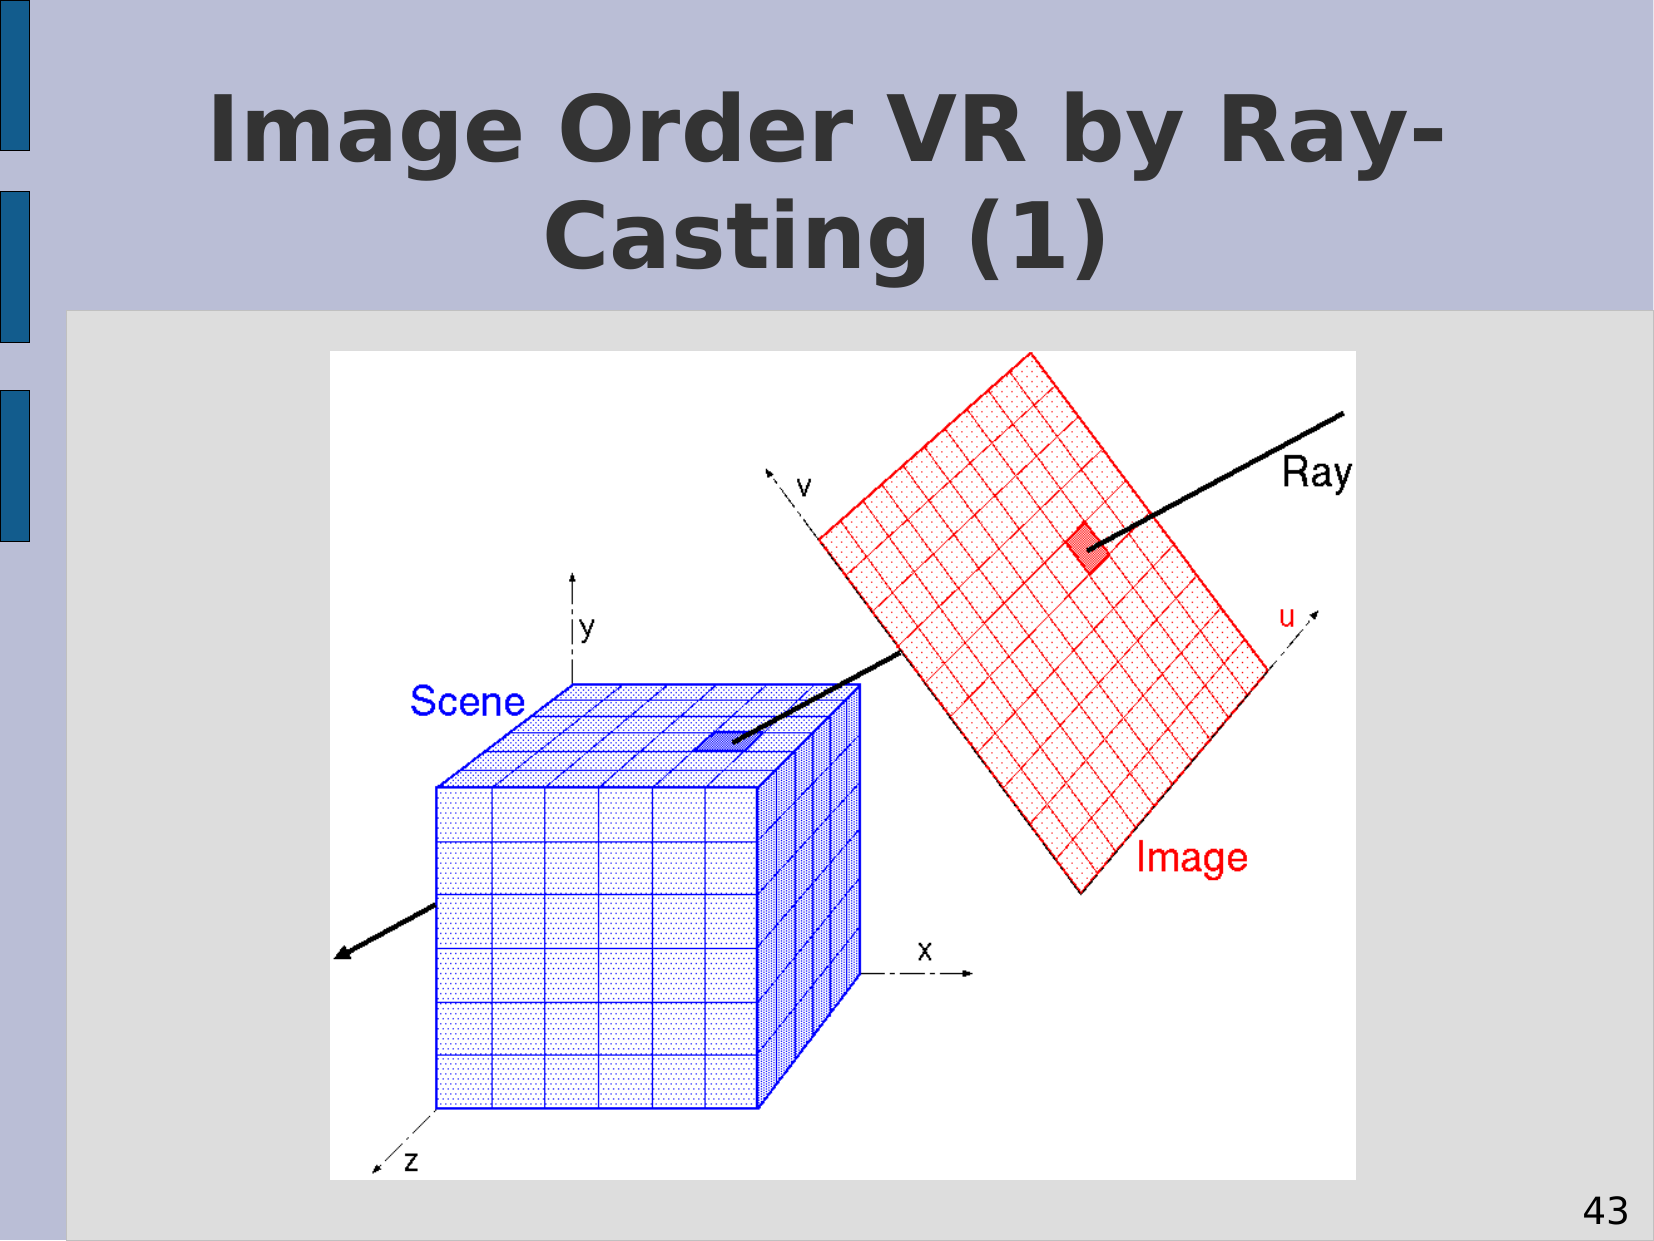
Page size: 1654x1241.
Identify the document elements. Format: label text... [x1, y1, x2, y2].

title Image Order VR by Ray-Casting (1) [121, 69, 1534, 299]
picture [330, 351, 1356, 1180]
